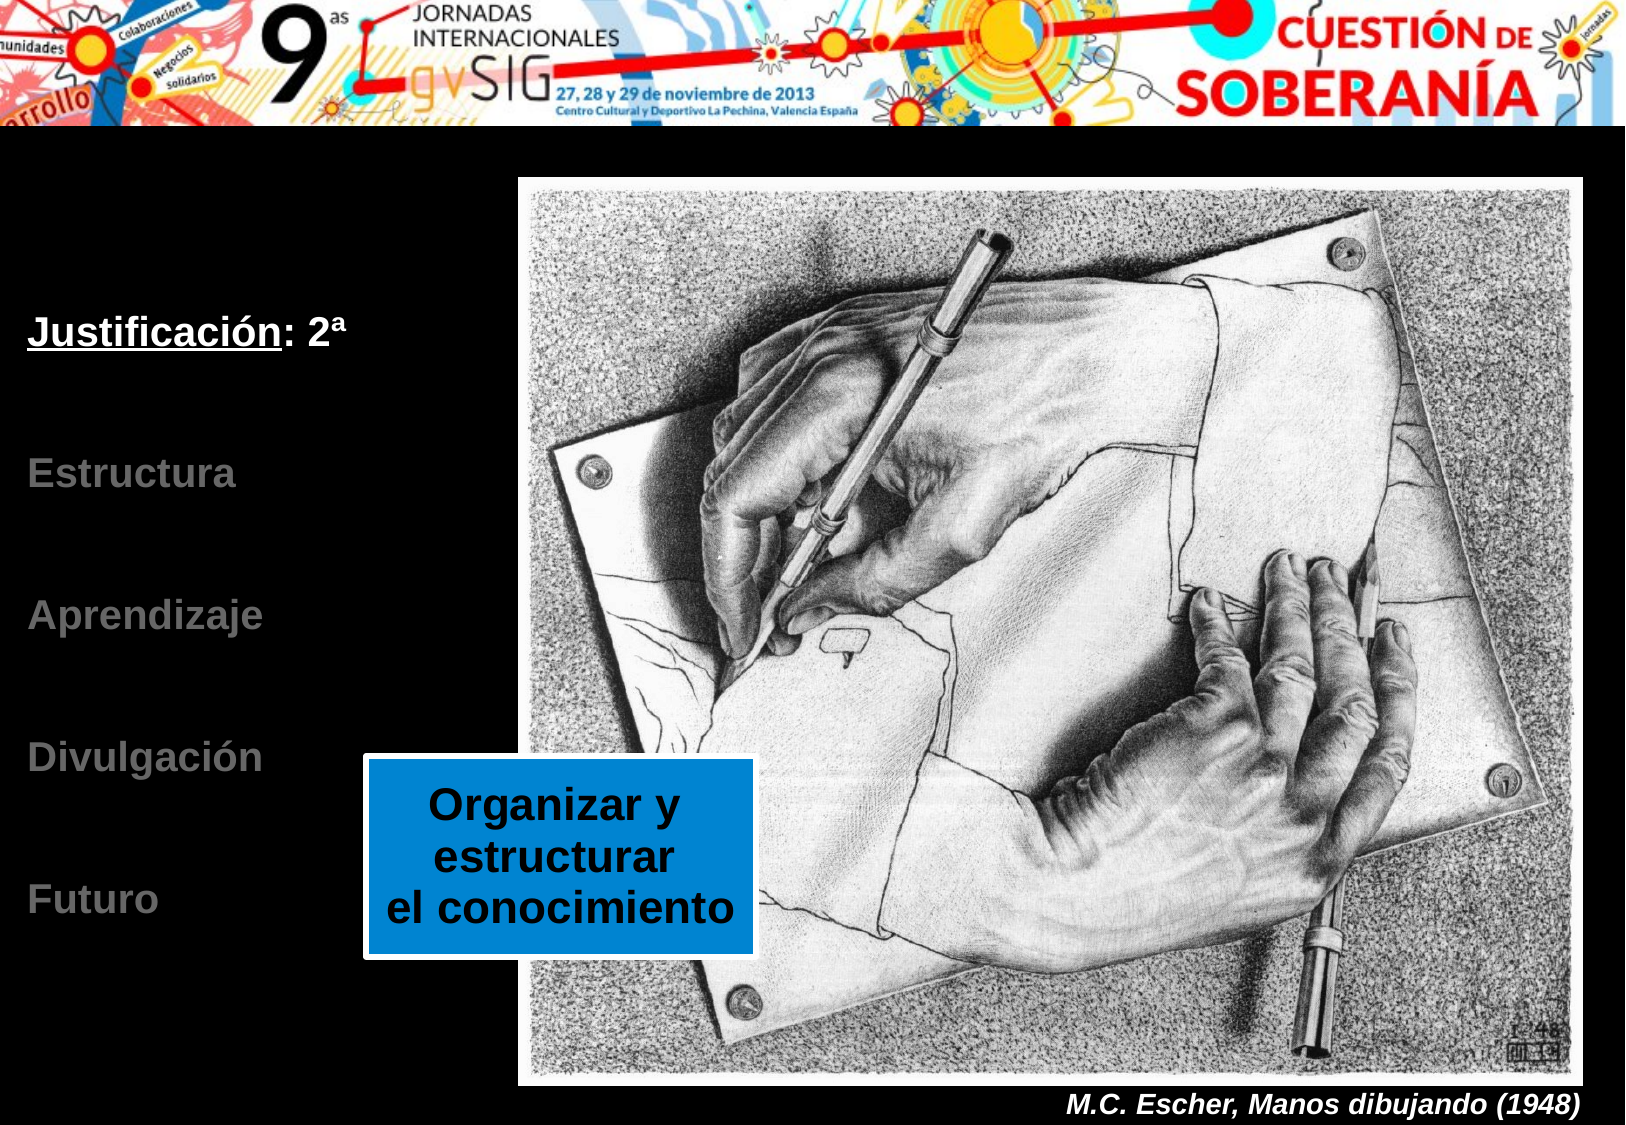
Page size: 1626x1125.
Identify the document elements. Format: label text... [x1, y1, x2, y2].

text_box M.C. Escher, Manos dibujando (1948) [1051, 1080, 1607, 1125]
text_box Justificación: 2ª Estructura Aprendizaje Divulgación Futuro [12, 296, 402, 929]
text_box Organizar y estructurar el conocimiento [366, 755, 756, 957]
picture [518, 177, 1583, 1086]
picture [0, 0, 1626, 126]
